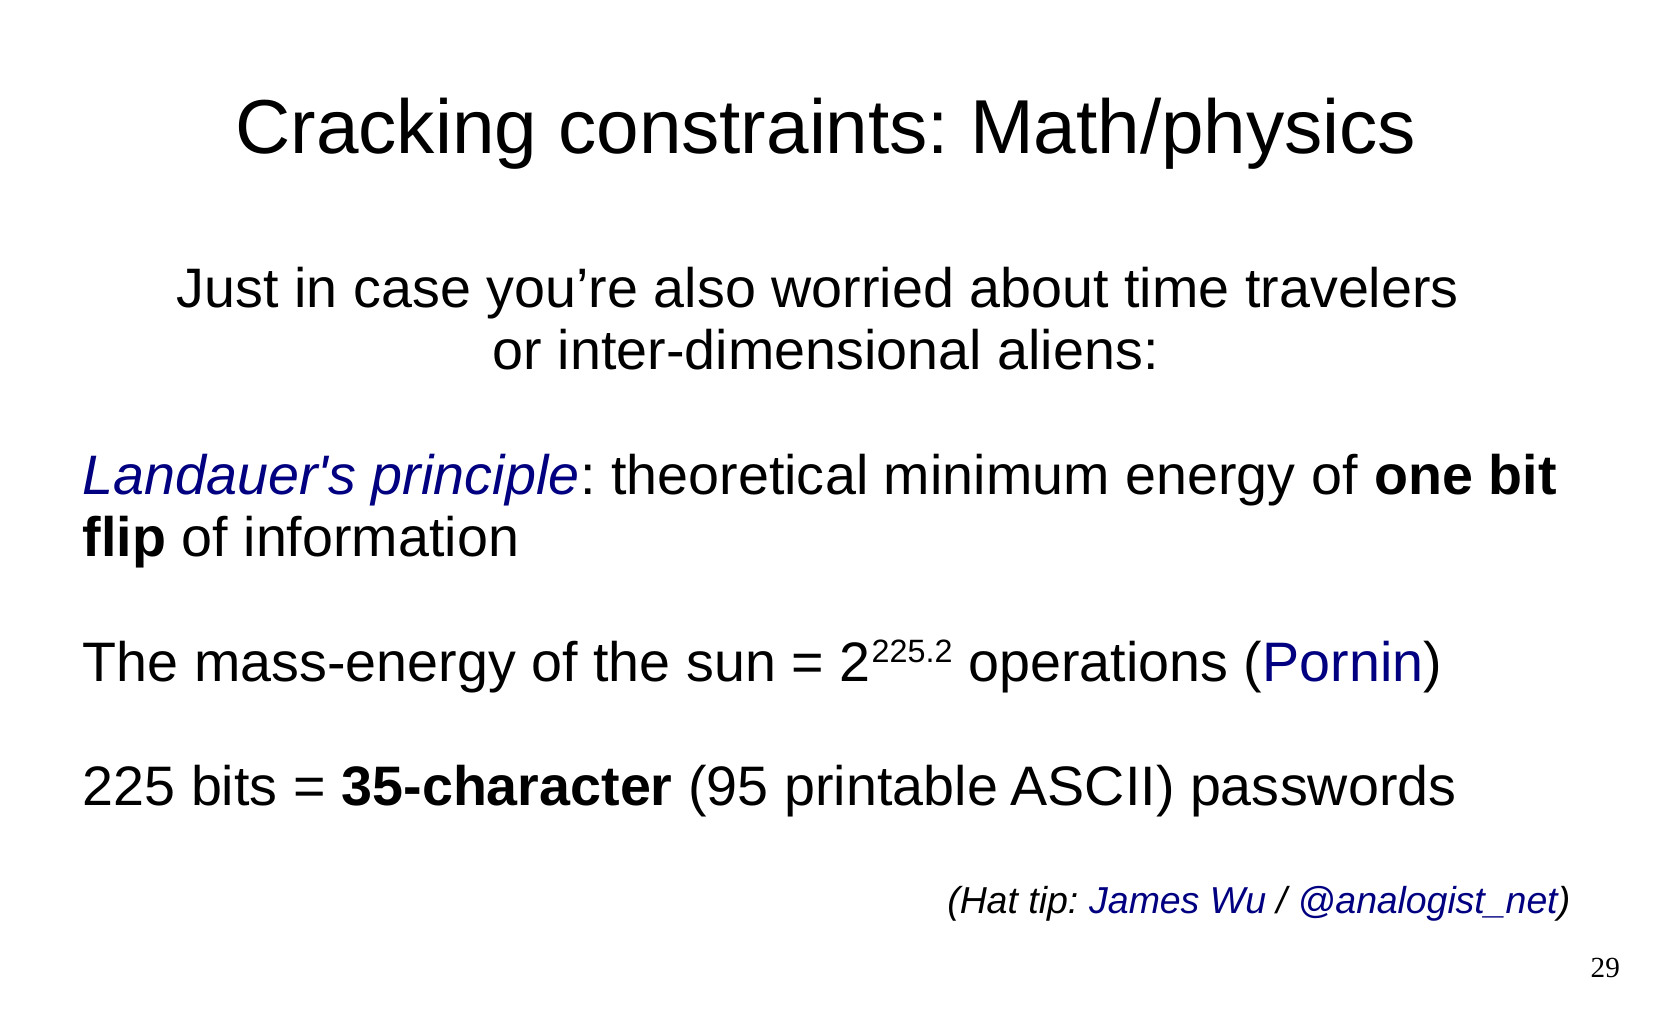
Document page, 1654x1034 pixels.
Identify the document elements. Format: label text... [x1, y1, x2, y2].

title Cracking constraints: Math/physics [82, 41, 1571, 195]
text_box <number> [1560, 951, 1621, 1023]
subtitle Just in case you’re also worried about time travelers or inter-dimensional aliens: Landauer's principle: theoretical minimum energy of one bit flip of information The mass-energy of the sun = 2225.2 operations (Pornin) 225 bits = 35-character (95 printable ASCII) passwords (Hat tip: James Wu / @analogist_net) [82, 195, 1571, 964]
